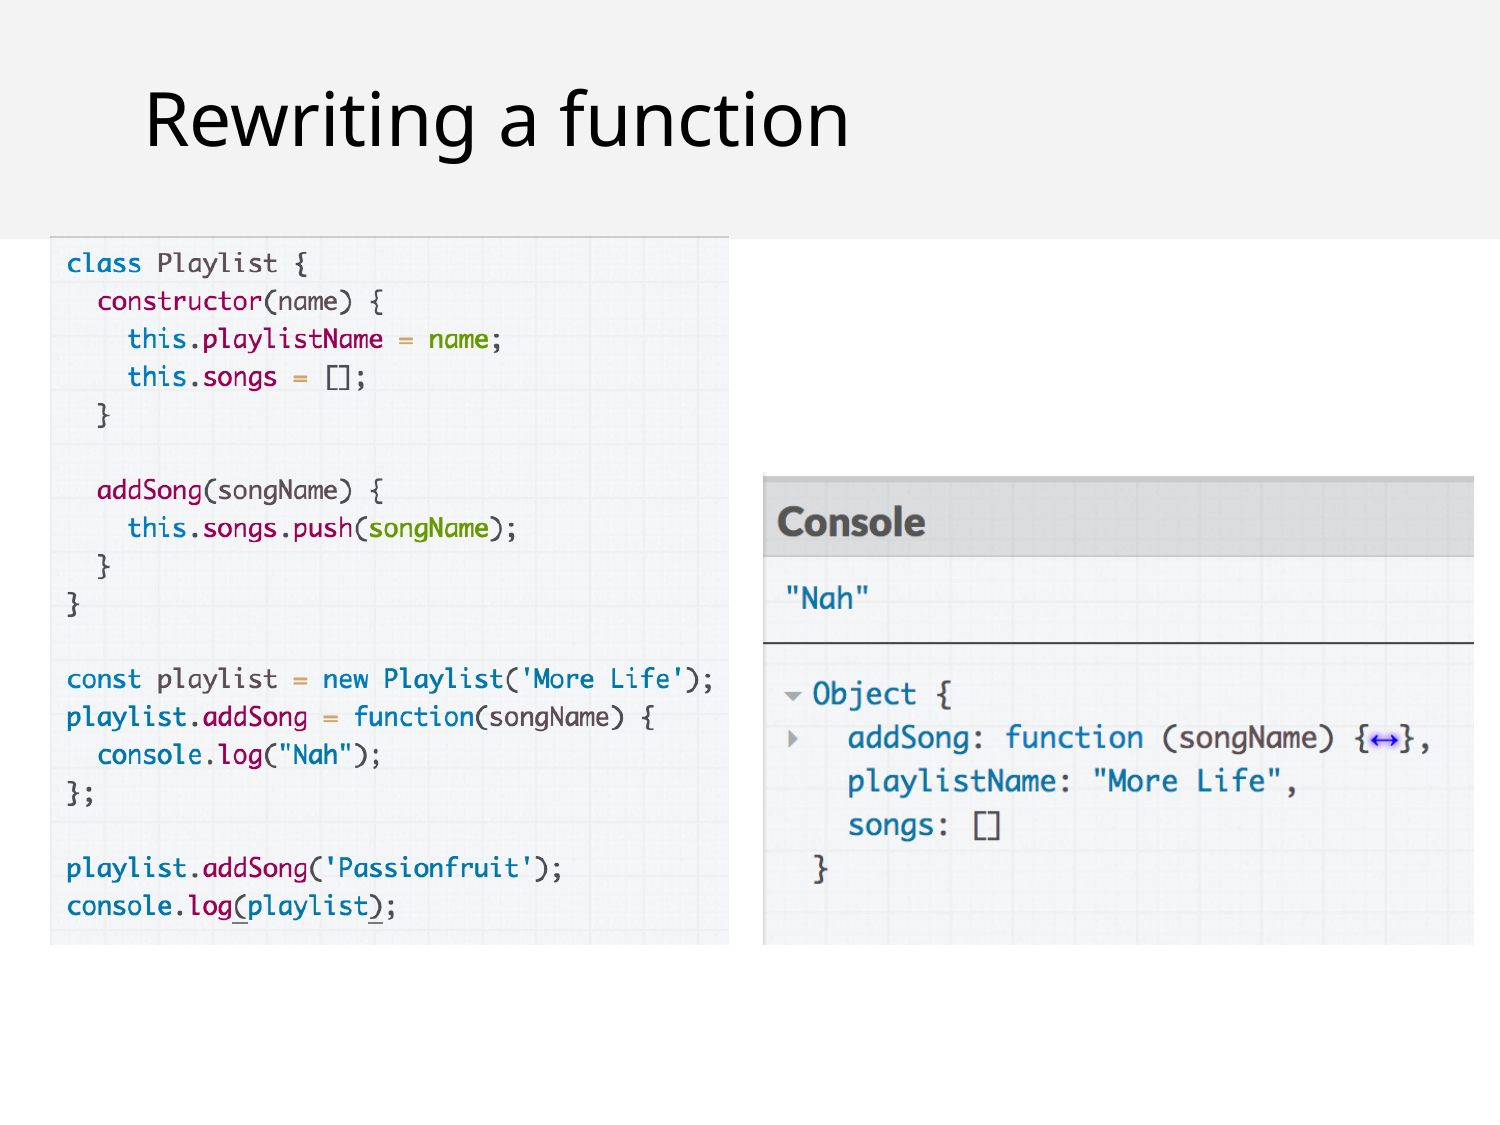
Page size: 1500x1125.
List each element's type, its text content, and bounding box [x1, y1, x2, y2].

picture [761, 472, 1474, 945]
picture [50, 236, 729, 945]
title Rewriting a function [128, 56, 1372, 183]
